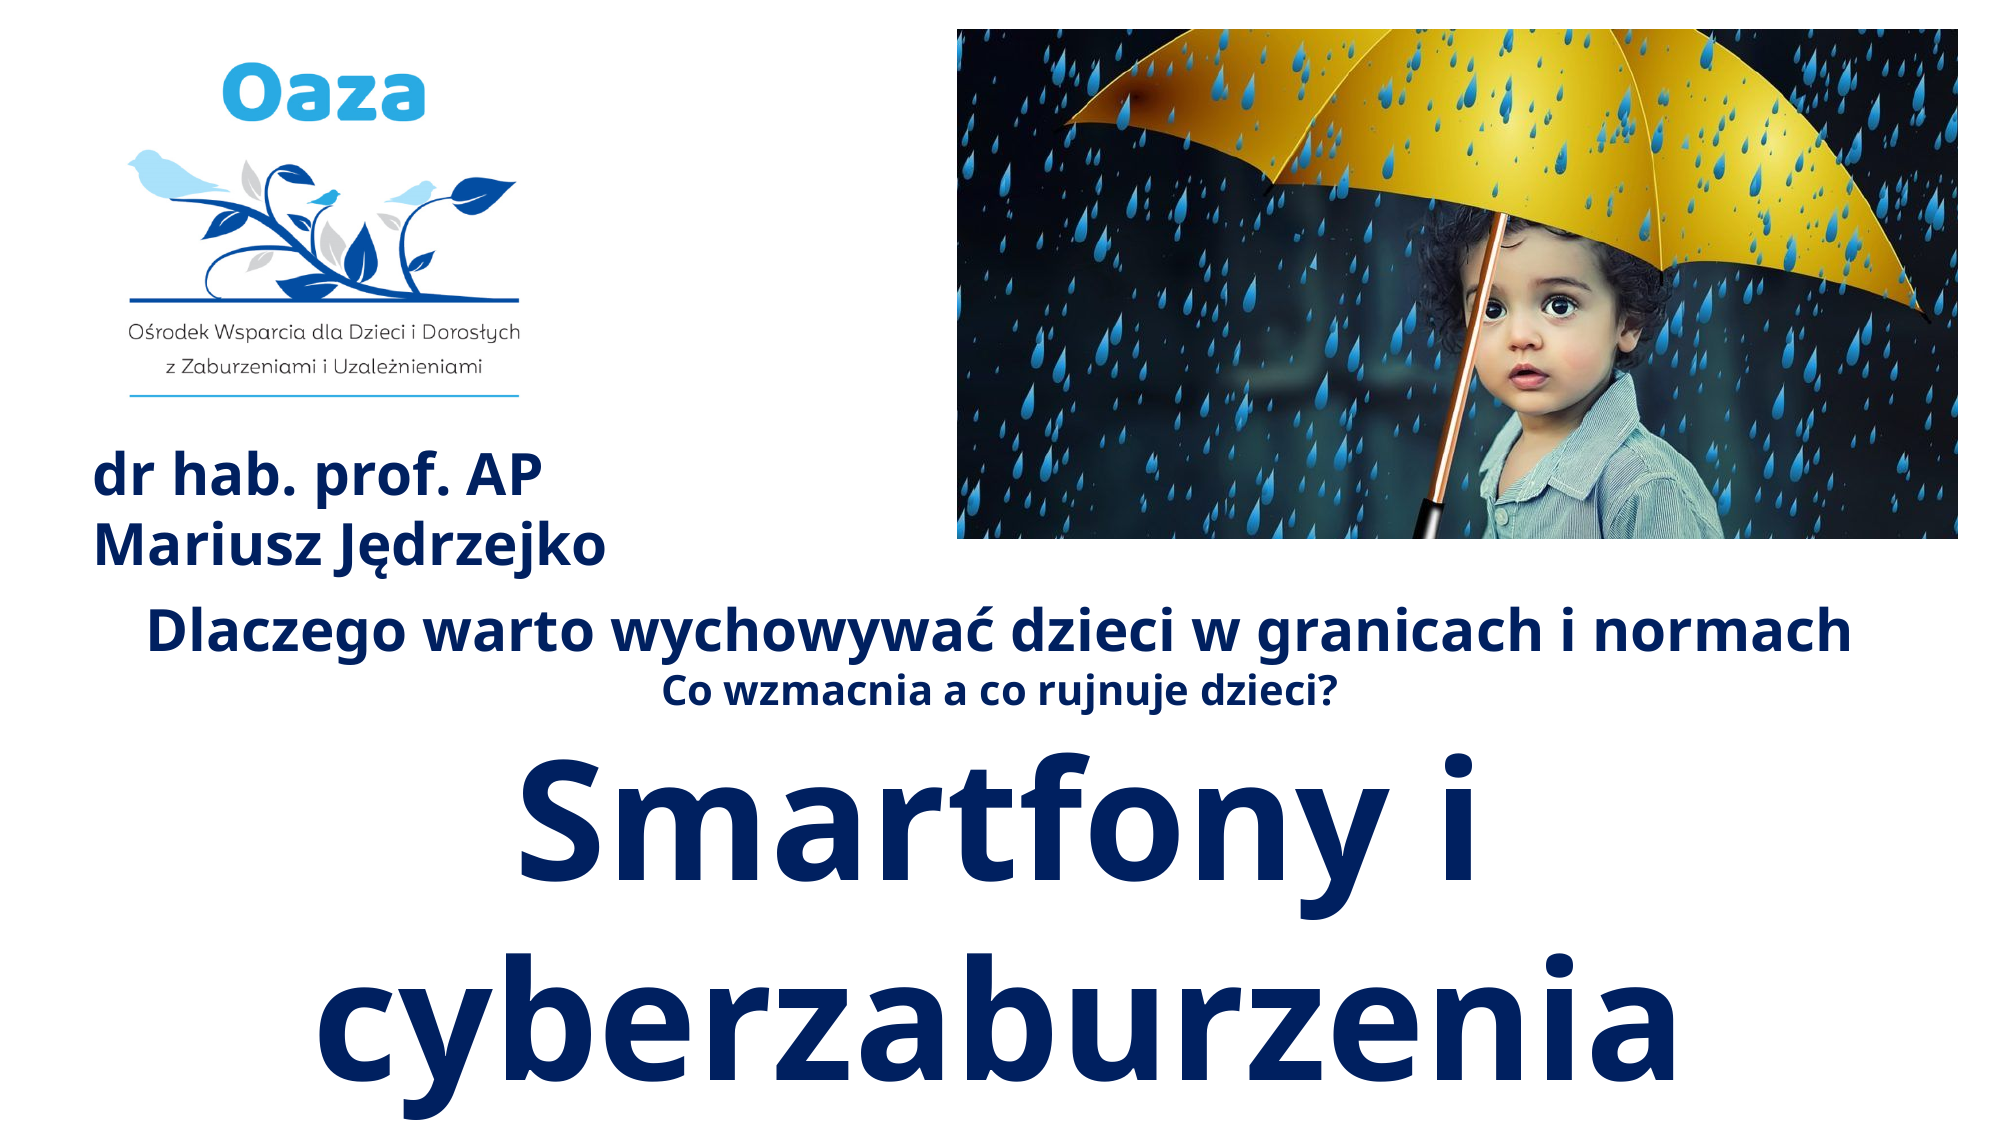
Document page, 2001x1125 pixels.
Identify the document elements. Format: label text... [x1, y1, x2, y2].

picture [125, 2, 523, 401]
picture [957, 29, 1958, 539]
text_box Dlaczego warto wychowywać dzieci w granicach i normach Co wzmacnia a co rujnuje dzieci? Smartfony i cyberzaburzenia [42, 585, 1958, 1122]
text_box dr hab. prof. AP Mariusz Jędrzejko [78, 429, 639, 585]
